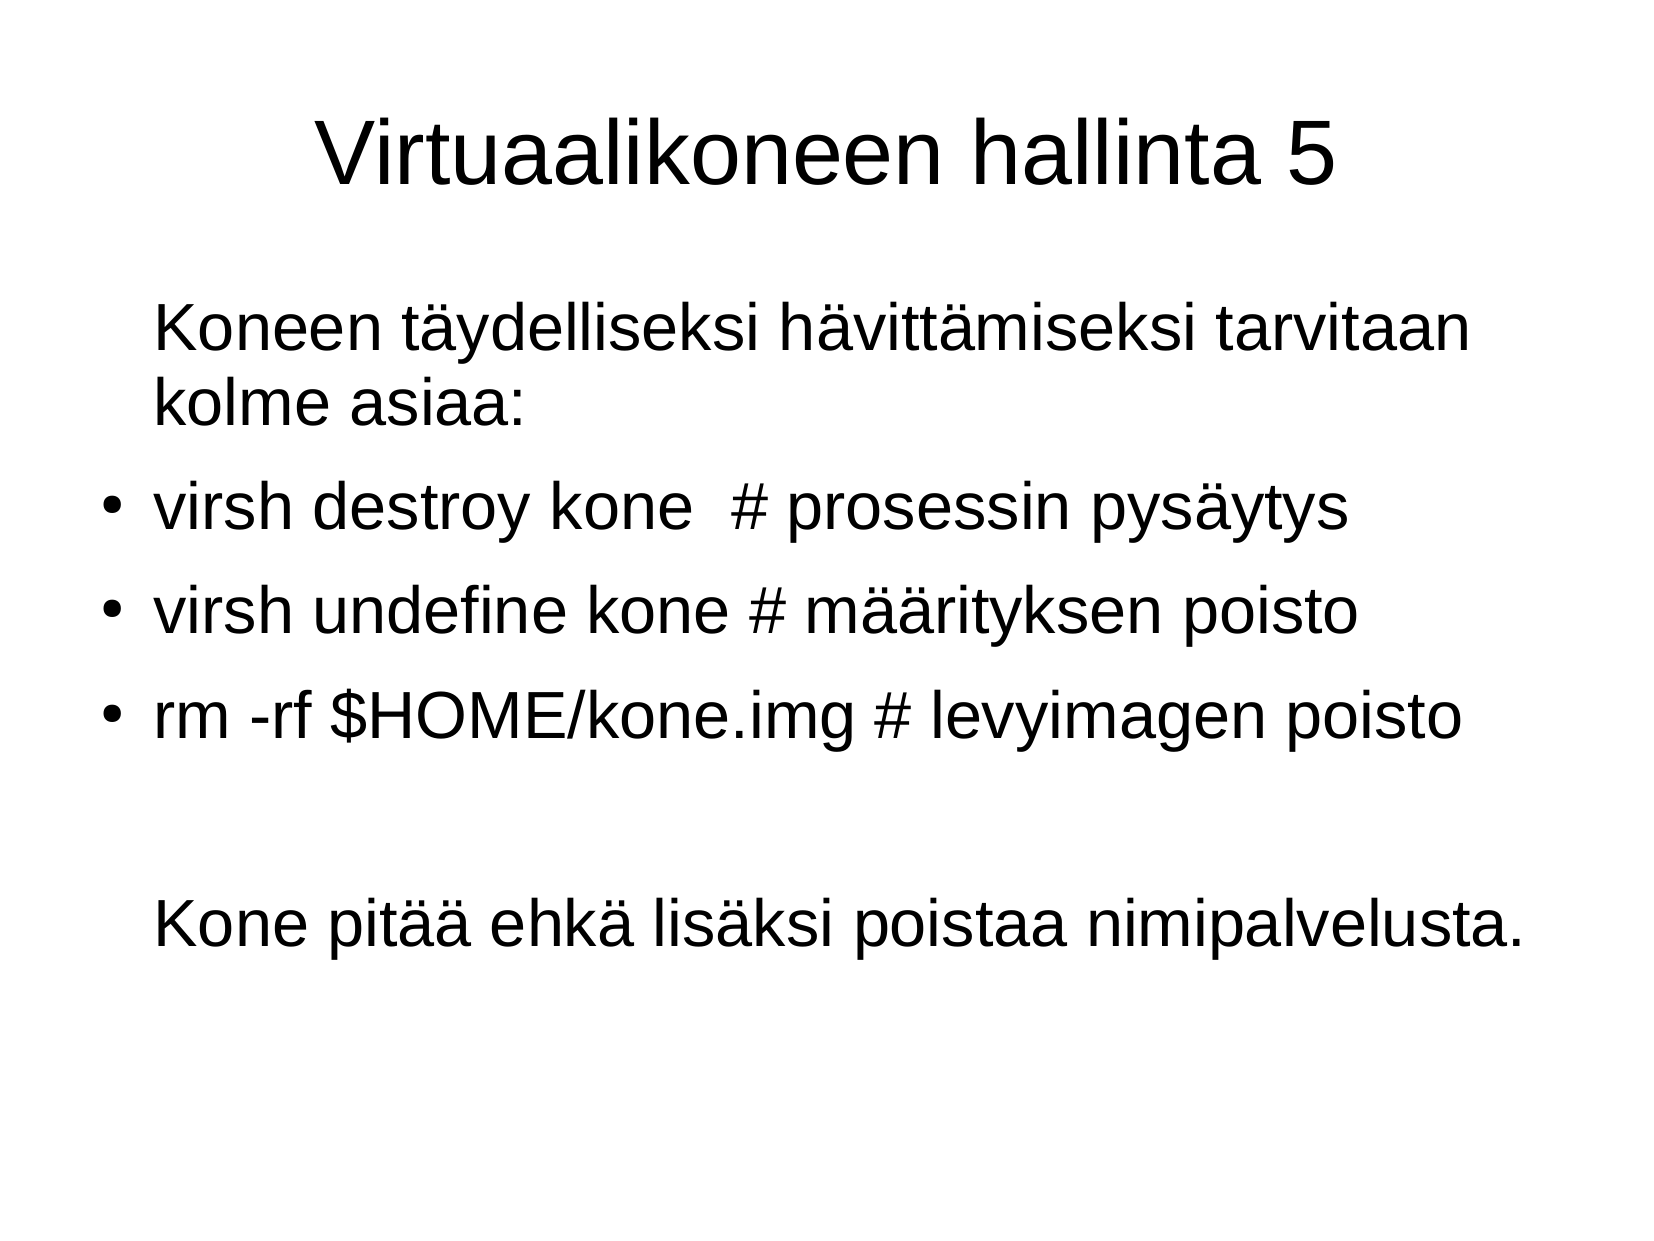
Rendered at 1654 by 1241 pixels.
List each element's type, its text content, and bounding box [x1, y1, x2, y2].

list Koneen täydelliseksi hävittämiseksi tarvitaan kolme asiaa: virsh destroy kone # prosessin pysäytys virsh undefine kone # määrityksen poisto rm -rf $HOME/kone.img # levyimagen poisto Kone pitää ehkä lisäksi poistaa nimipalvelusta. [82, 290, 1571, 1010]
title Virtuaalikoneen hallinta 5 [82, 49, 1571, 257]
